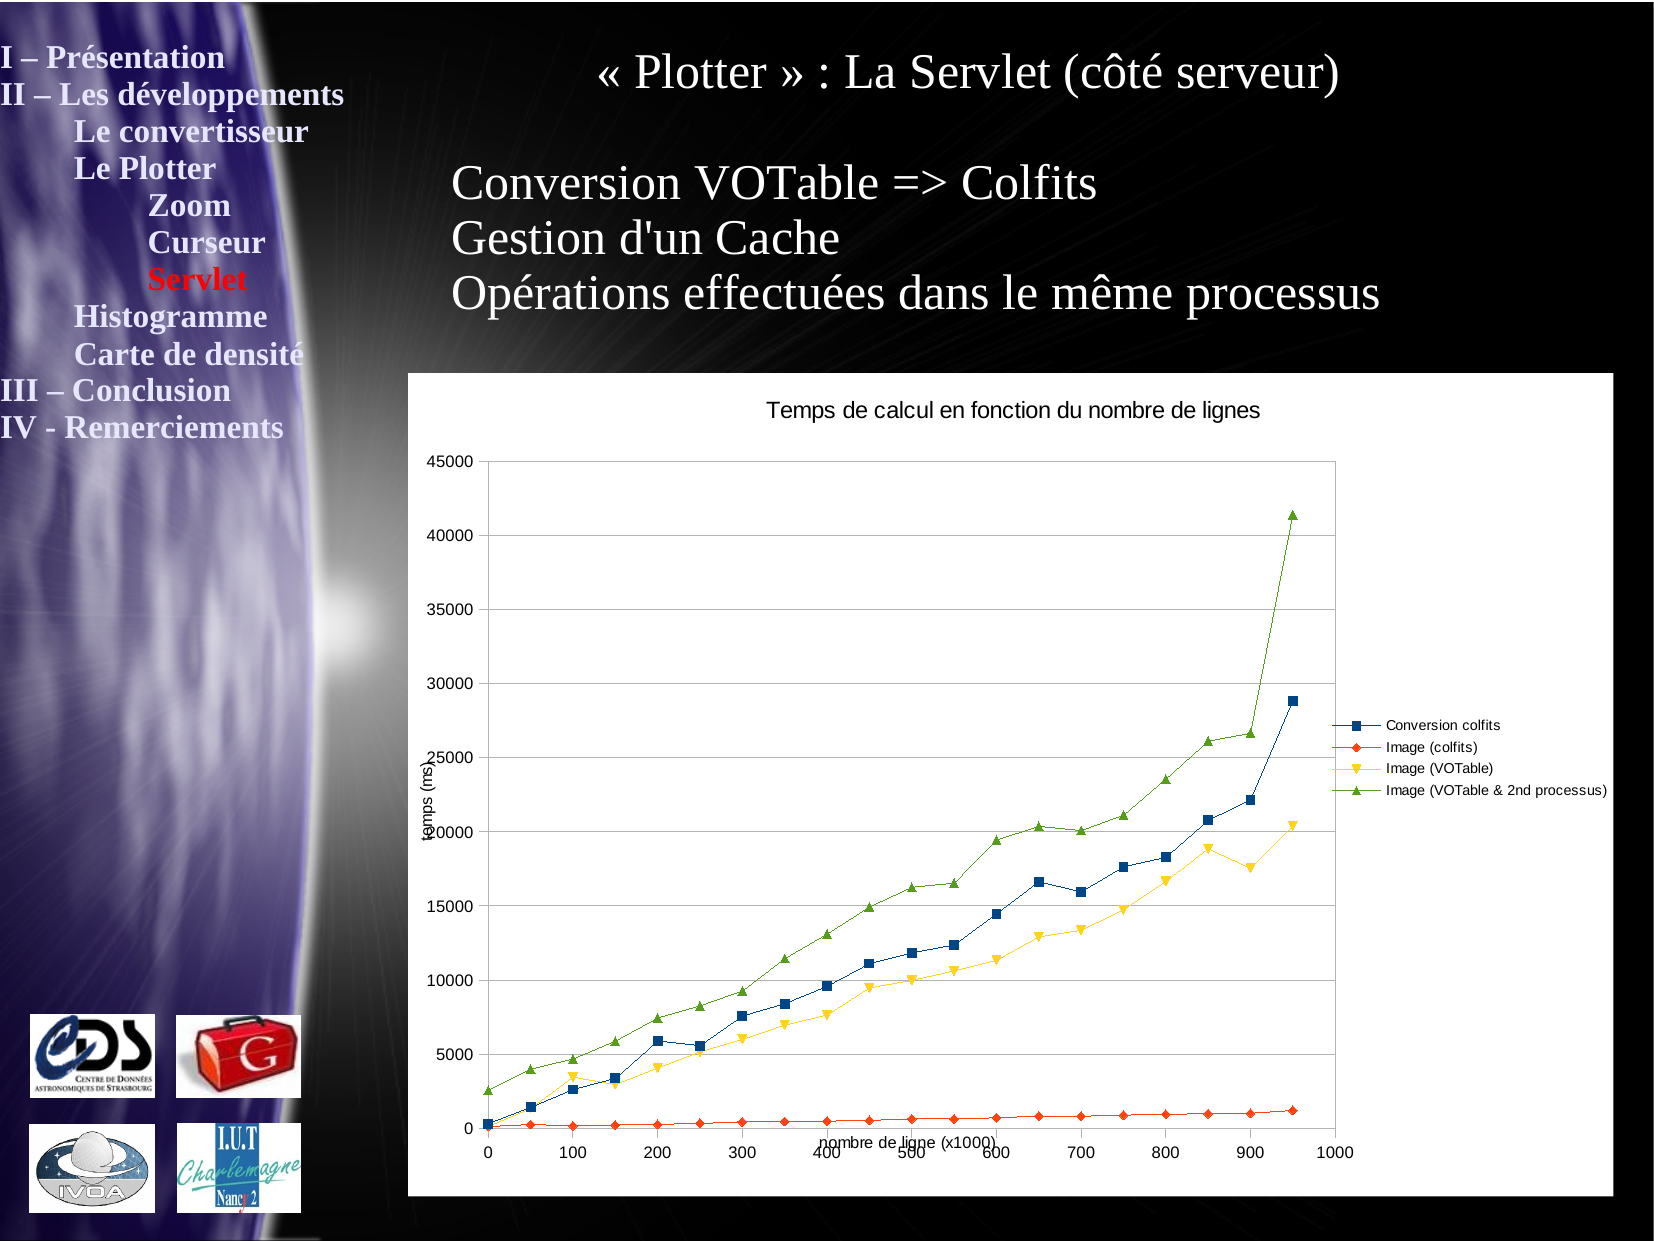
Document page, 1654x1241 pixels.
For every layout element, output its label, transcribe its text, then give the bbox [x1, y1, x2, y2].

text_box « Plotter » : La Servlet (côté serveur) Conversion VOTable => Colfits Gestion d'un Cache Opérations effectuées dans le même processus [438, 44, 1500, 347]
picture [0, 2, 1654, 1241]
chart [408, 373, 1614, 1197]
title I – Présentation II – Les développements Le convertisseur Le Plotter Zoom Curseur Servlet Histogramme Carte de densité III – Conclusion IV - Remerciements [0, 0, 374, 520]
